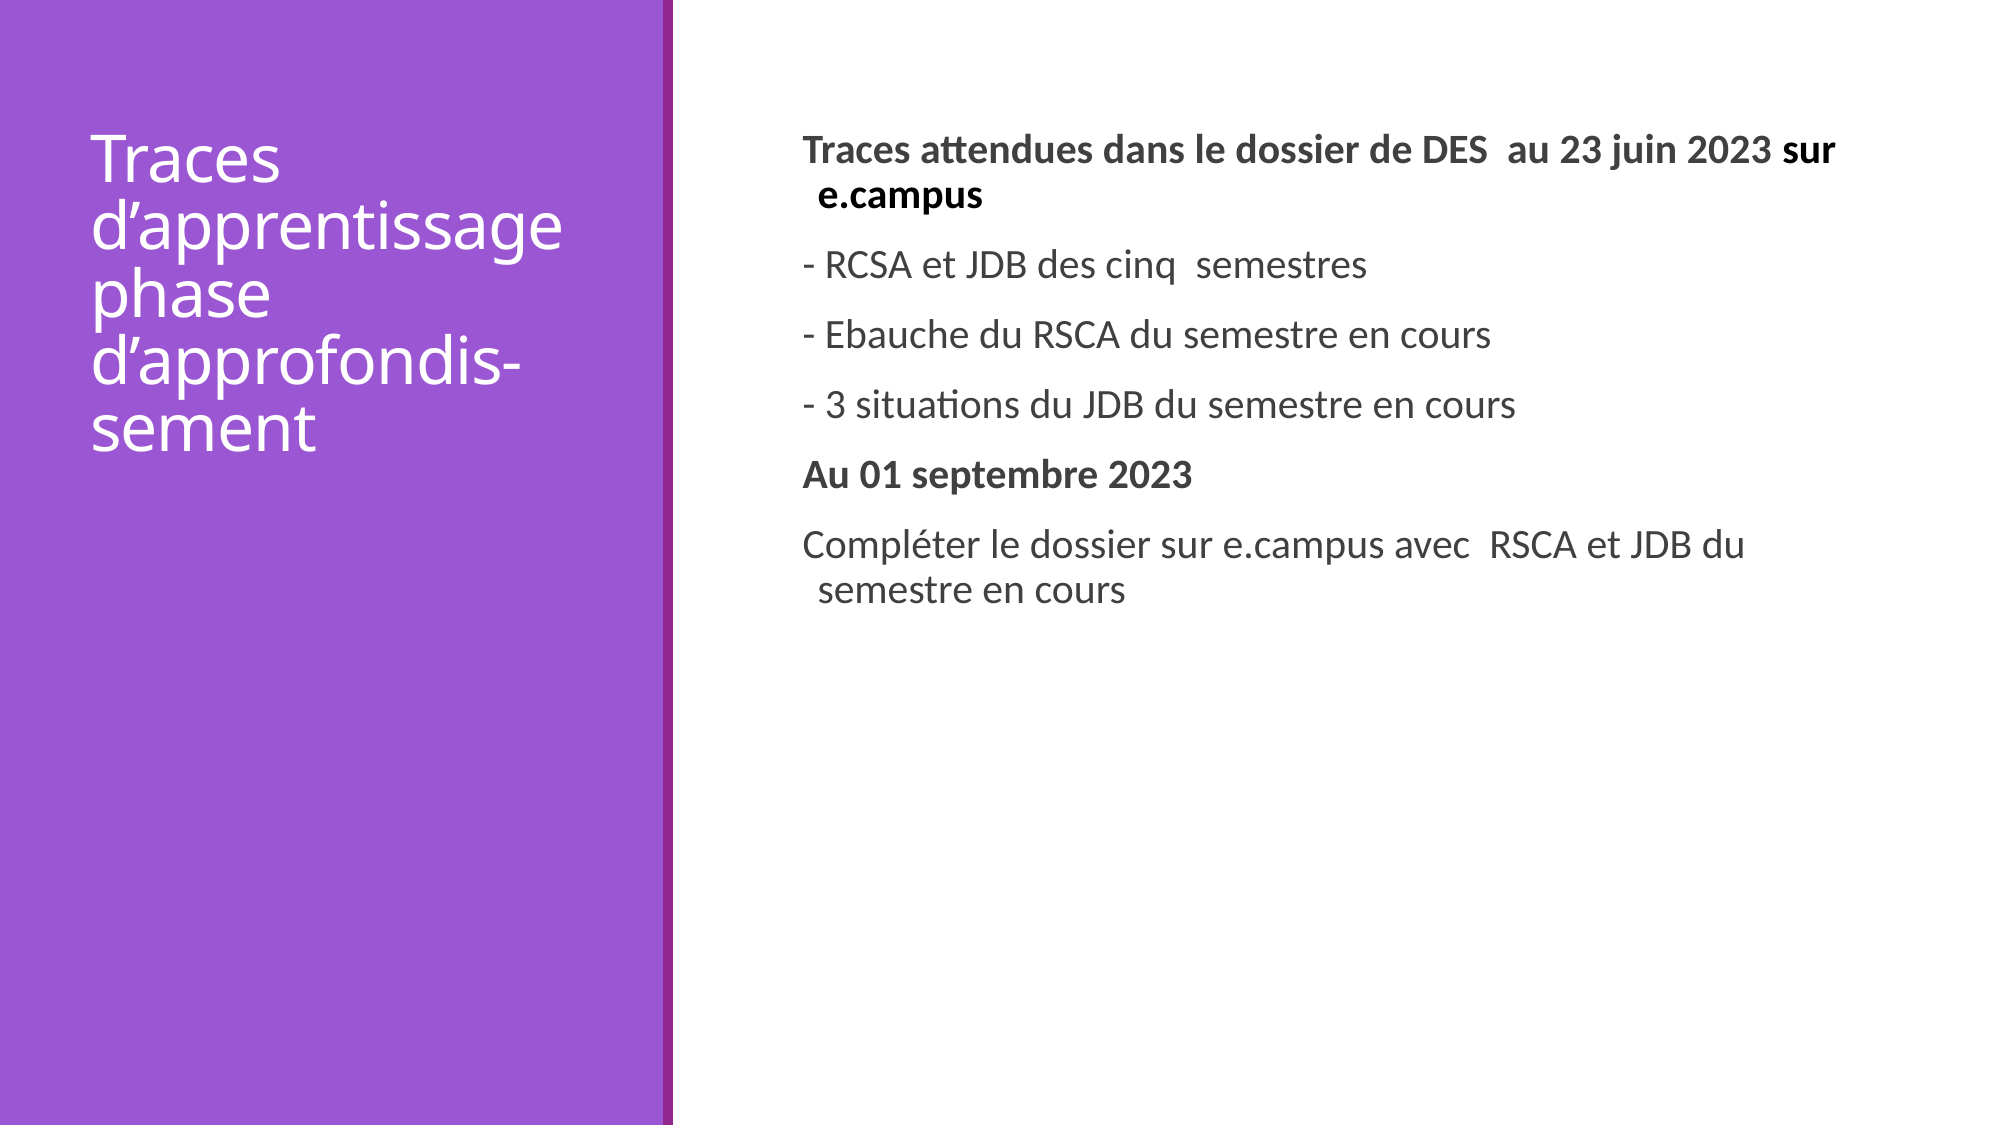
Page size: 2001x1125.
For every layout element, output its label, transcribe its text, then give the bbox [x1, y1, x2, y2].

list Traces attendues dans le dossier de DES au 23 juin 2023 sur e.campus - RCSA et JDB des cinq semestres - Ebauche du RSCA du semestre en cours - 3 situations du JDB du semestre en cours Au 01 septembre 2023 Compléter le dossier sur e.campus avec RSCA et JDB du semestre en cours [787, 120, 1853, 983]
title Traces d’apprentissage phase d’approfondis- sement [75, 97, 601, 473]
